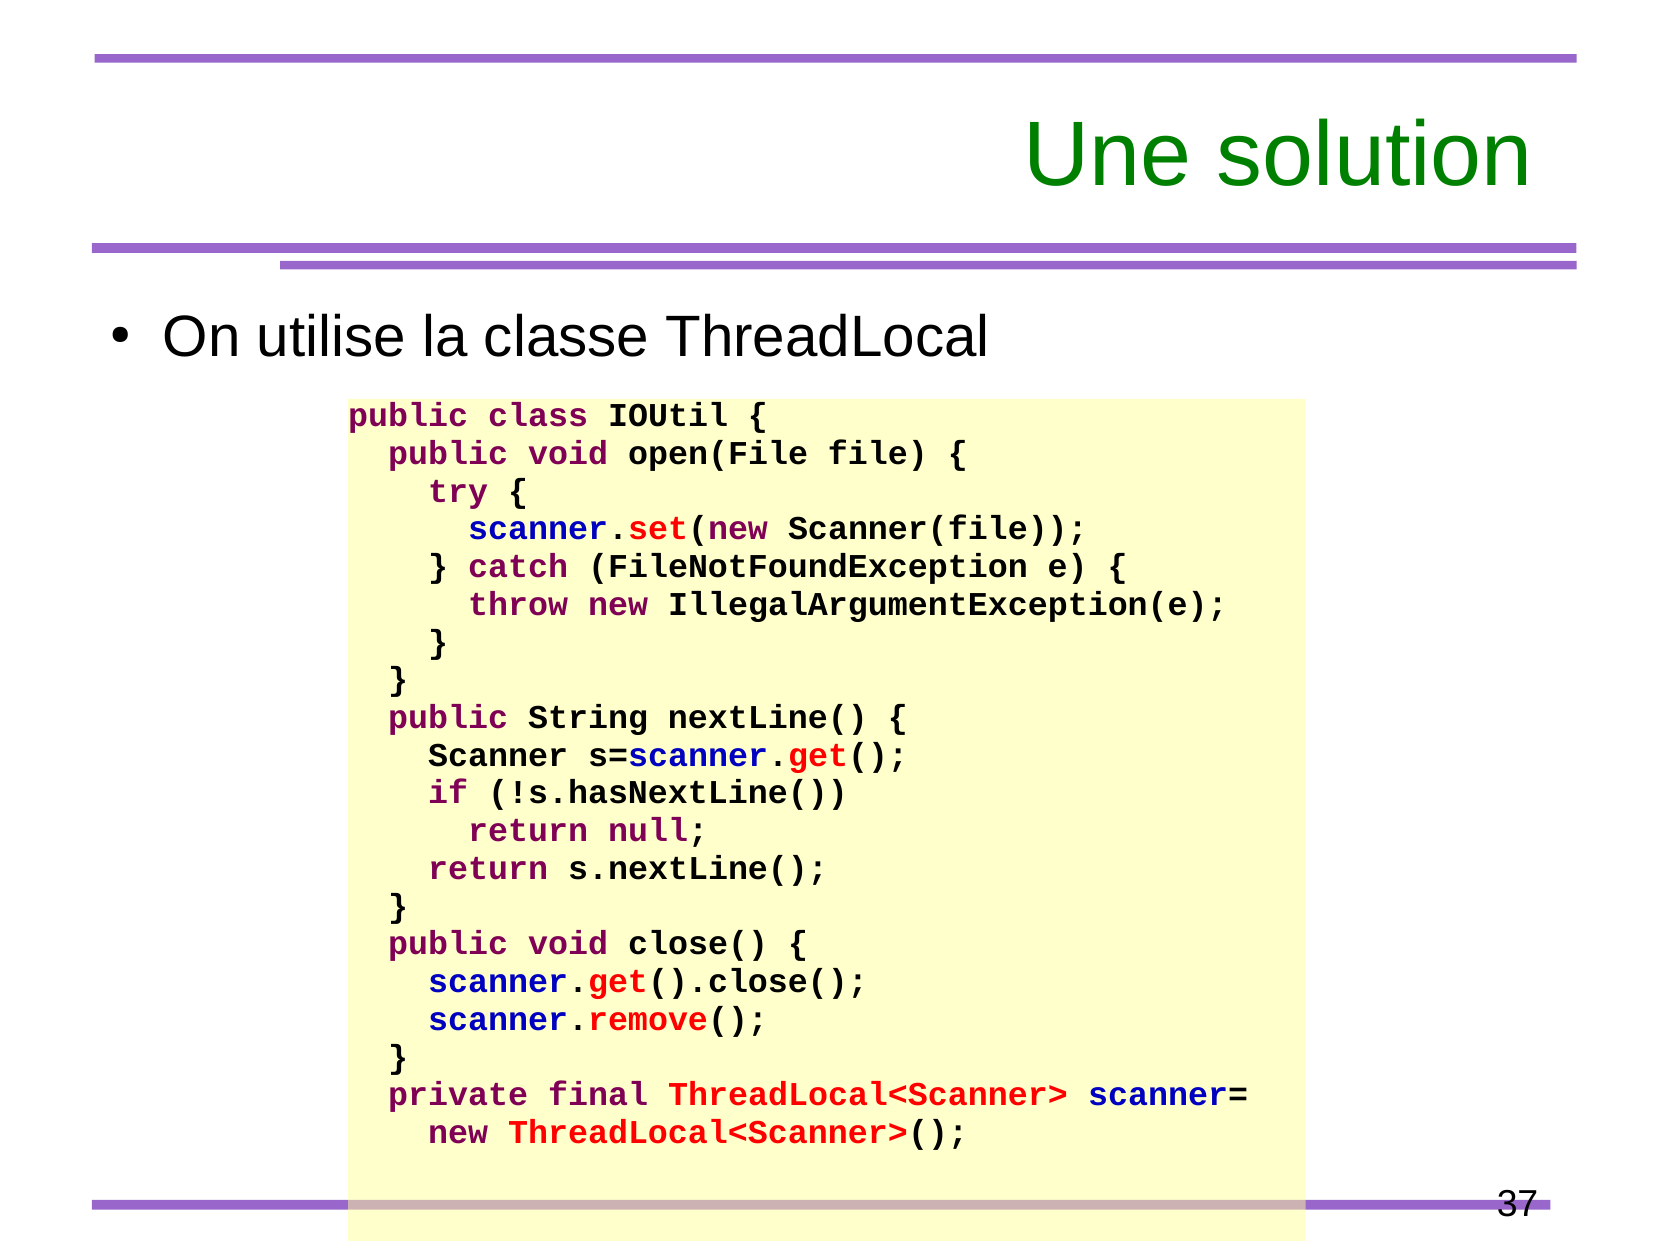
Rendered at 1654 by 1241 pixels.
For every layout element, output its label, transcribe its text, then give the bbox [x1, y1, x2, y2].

text_box public class IOUtil { public void open(File file) { try { scanner.set(new Scanner(file)); } catch (FileNotFoundException e) { throw new IllegalArgumentException(e); } } public String nextLine() { Scanner s=scanner.get(); if (!s.hasNextLine()) return null; return s.nextLine(); } public void close() { scanner.get().close(); scanner.remove(); } private final ThreadLocal<Scanner> scanner= new ThreadLocal<Scanner>(); [348, 398, 1306, 1241]
list On utilise la classe ThreadLocal [92, 303, 1563, 382]
title Une solution [121, 49, 1534, 257]
